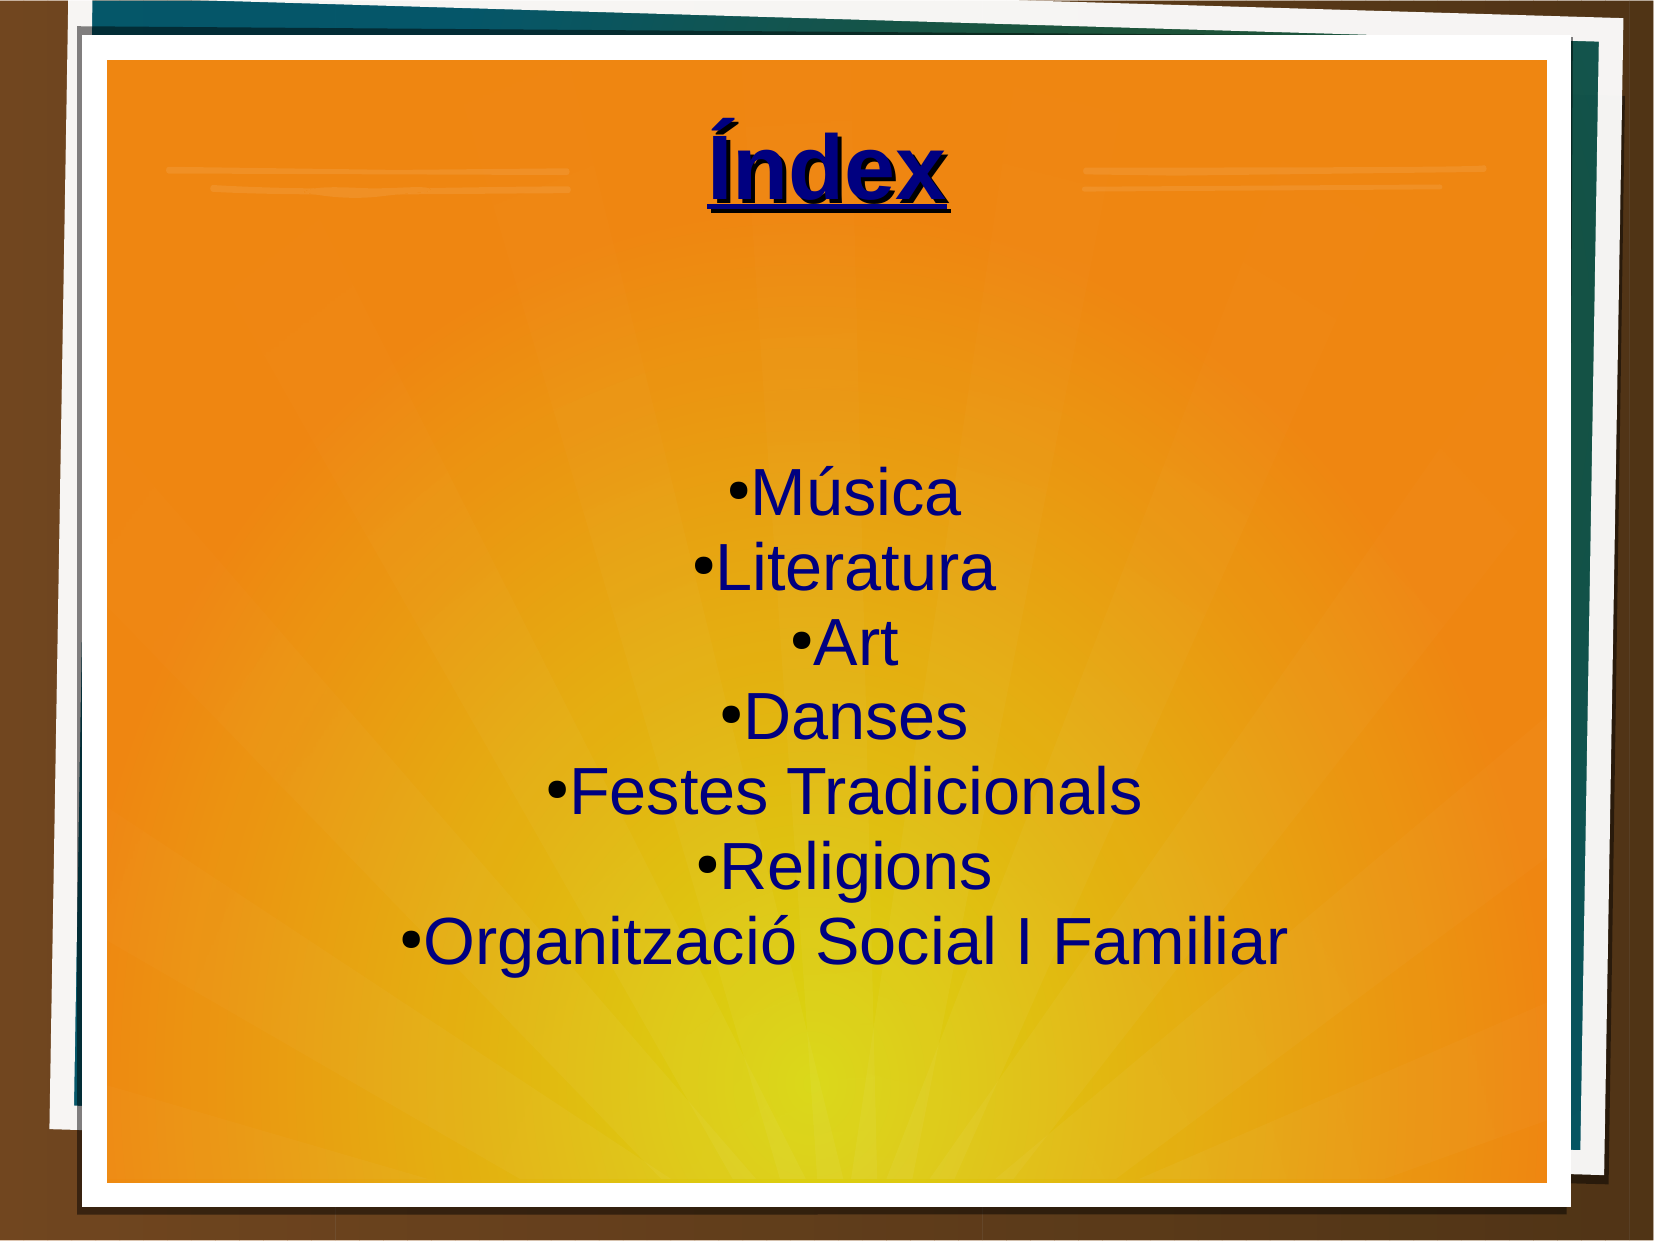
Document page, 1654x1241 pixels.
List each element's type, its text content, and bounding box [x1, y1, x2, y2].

subtitle Música Literatura Art Danses Festes Tradicionals Religions Organització Social I Familiar [118, 319, 1571, 1039]
title Índex [566, 78, 1087, 257]
